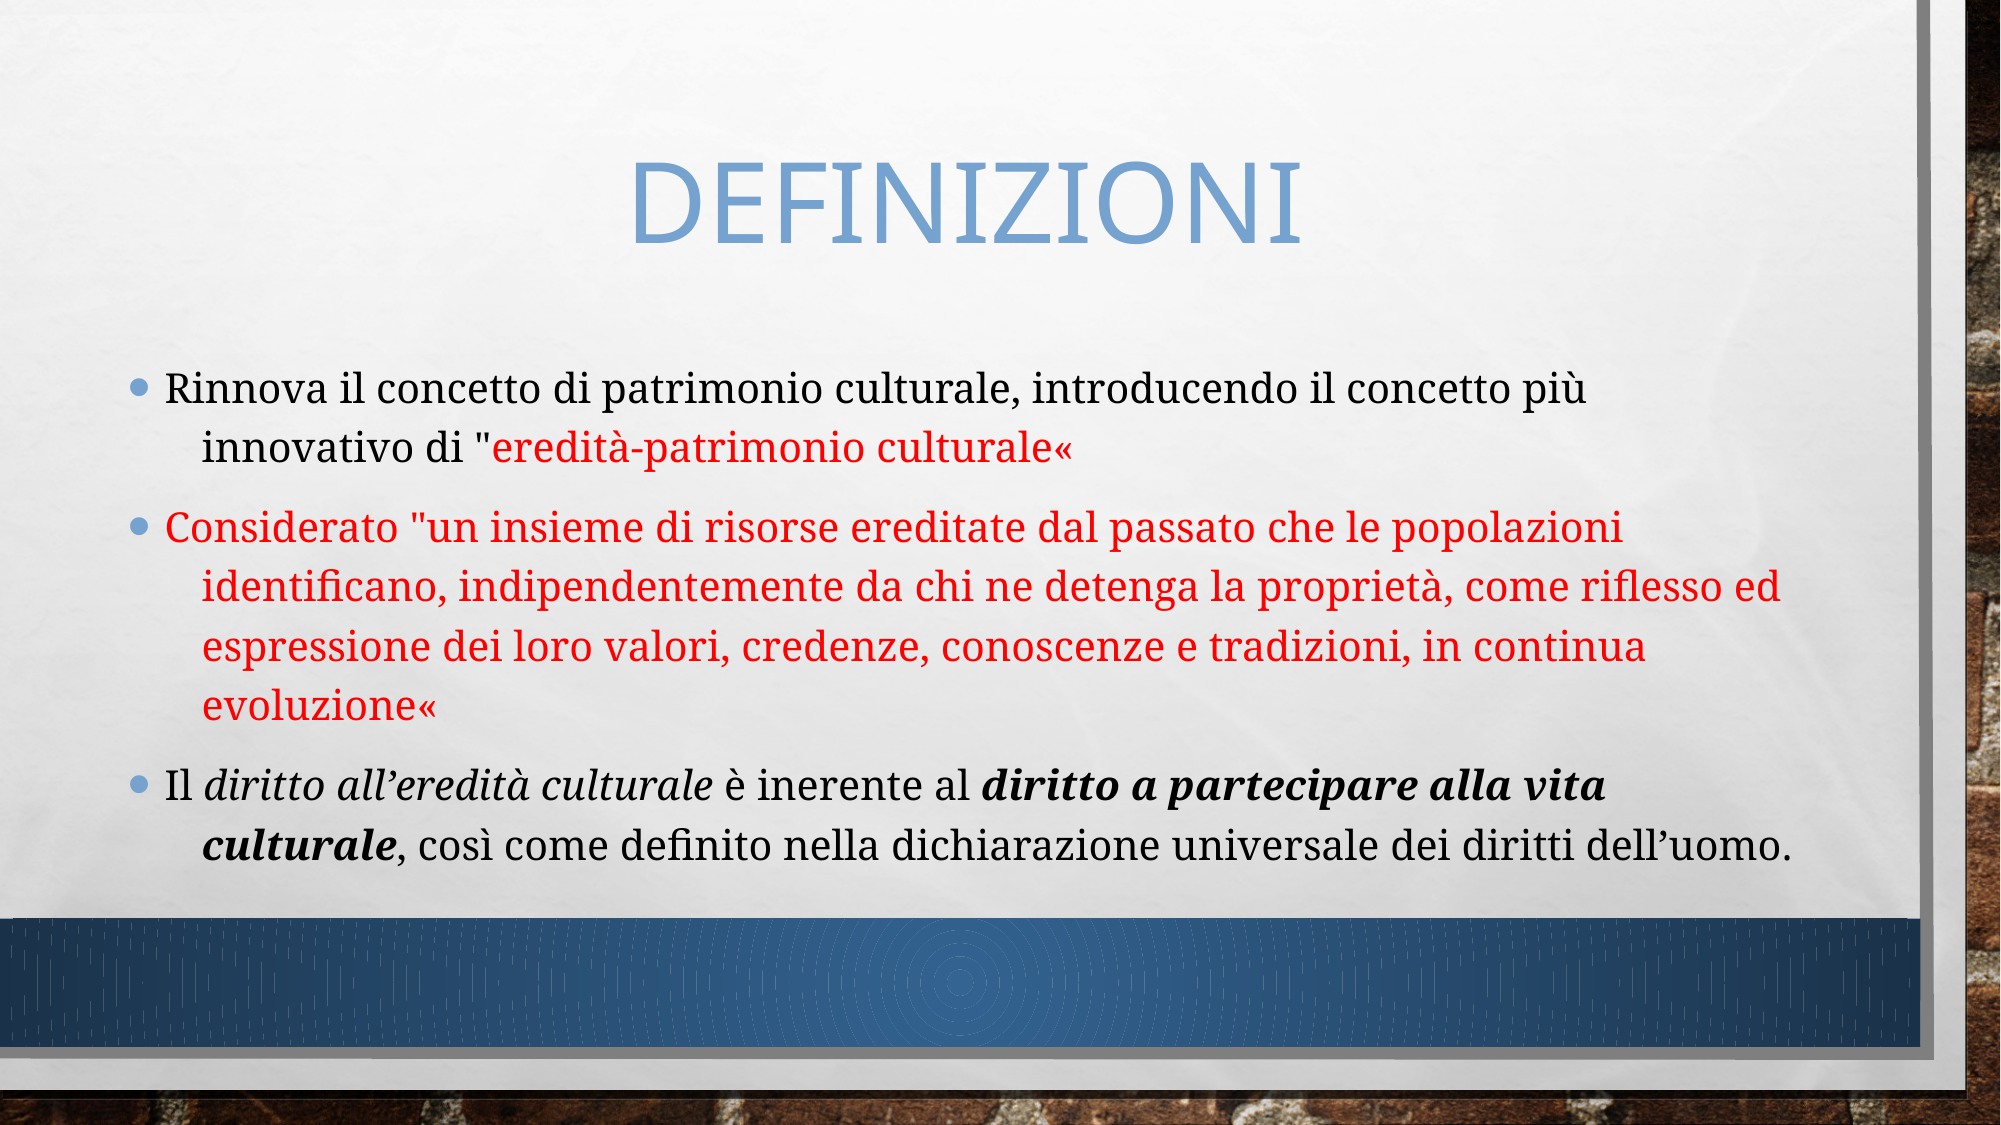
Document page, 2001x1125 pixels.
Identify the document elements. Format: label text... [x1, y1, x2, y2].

list Rinnova il concetto di patrimonio culturale, introducendo il concetto più innovativo di "eredità-patrimonio culturale« Considerato "un insieme di risorse ereditate dal passato che le popolazioni identificano, indipendentemente da chi ne detenga la proprietà, come riflesso ed espressione dei loro valori, credenze, conoscenze e tradizioni, in continua evoluzione« Il diritto all’eredità culturale è inerente al diritto a partecipare alla vita culturale, così come definito nella dichiarazione universale dei diritti dell’uomo. [112, 338, 1818, 882]
title Definizioni [112, 112, 1819, 302]
